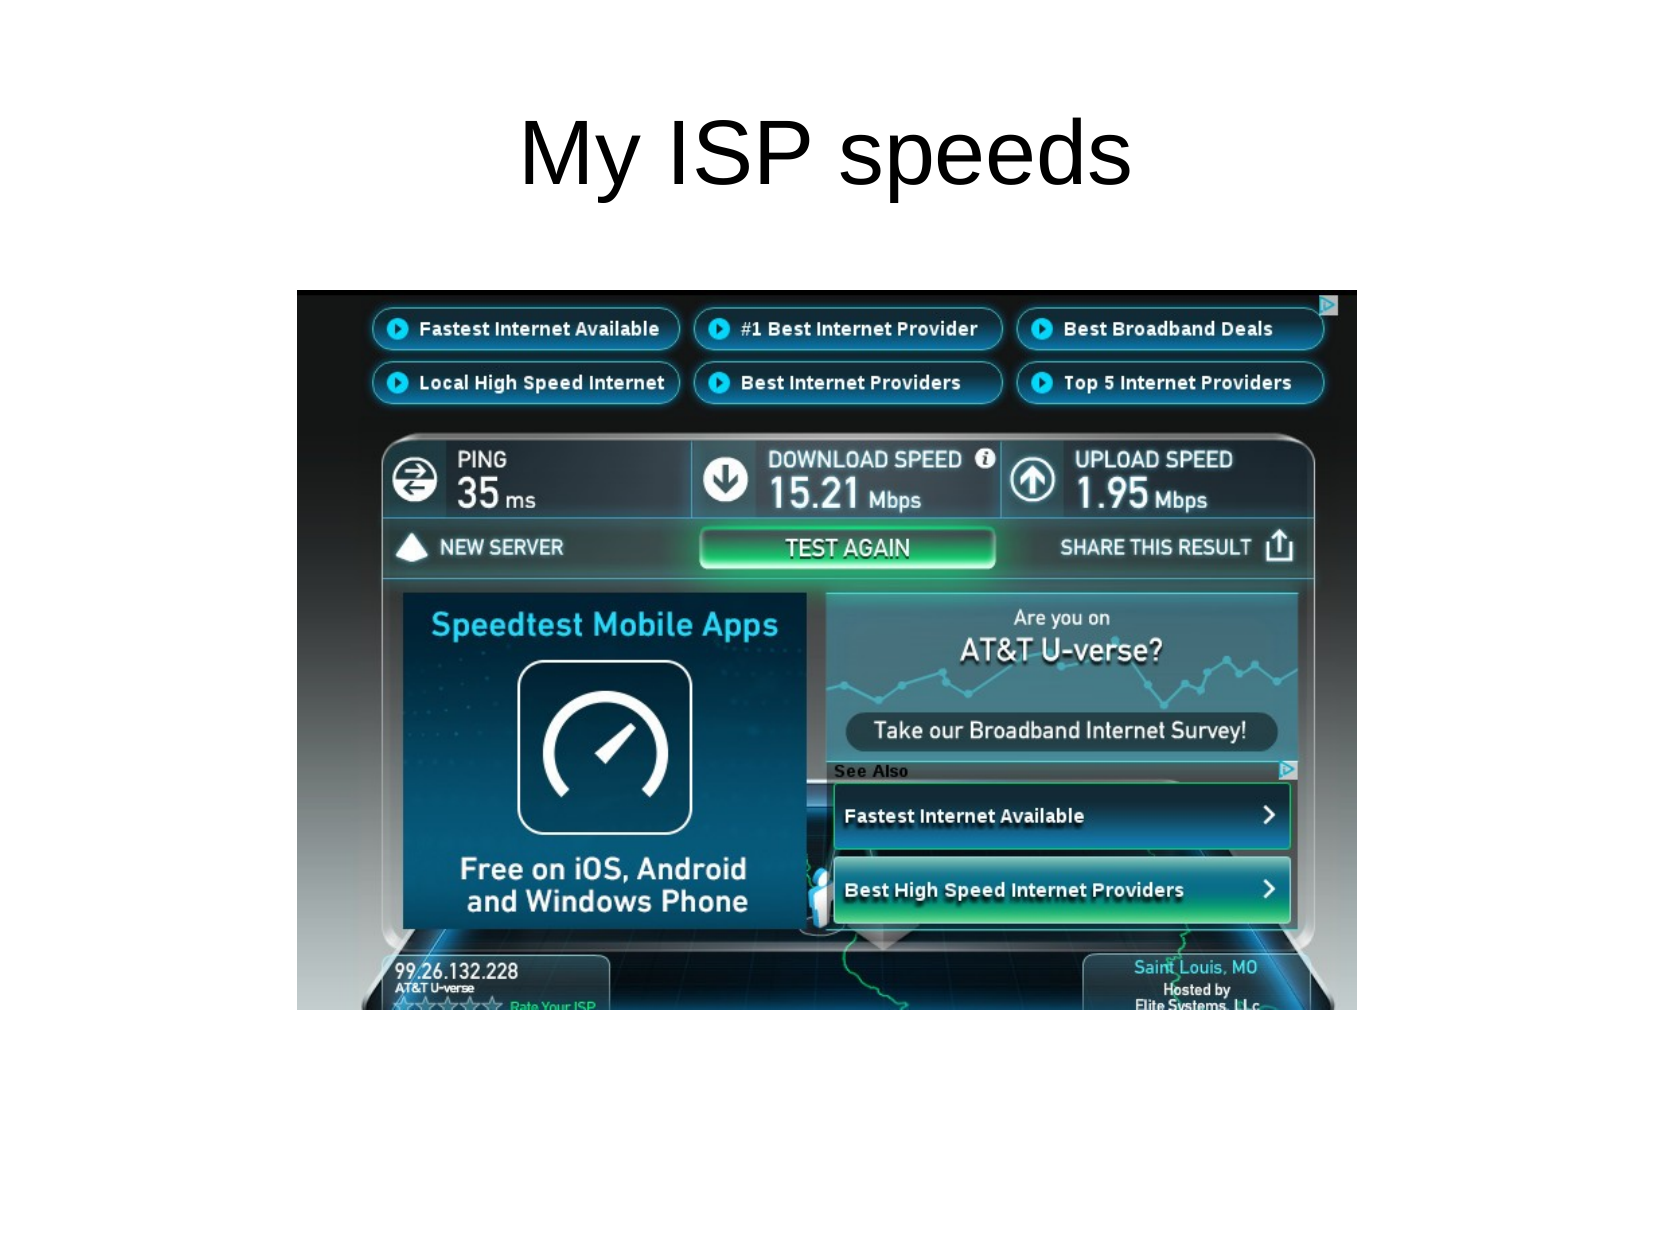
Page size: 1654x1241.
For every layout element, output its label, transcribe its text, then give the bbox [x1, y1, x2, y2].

picture [297, 290, 1357, 1010]
picture [957, 1005, 972, 1010]
title My ISP speeds [82, 49, 1571, 257]
picture [922, 1005, 948, 1010]
